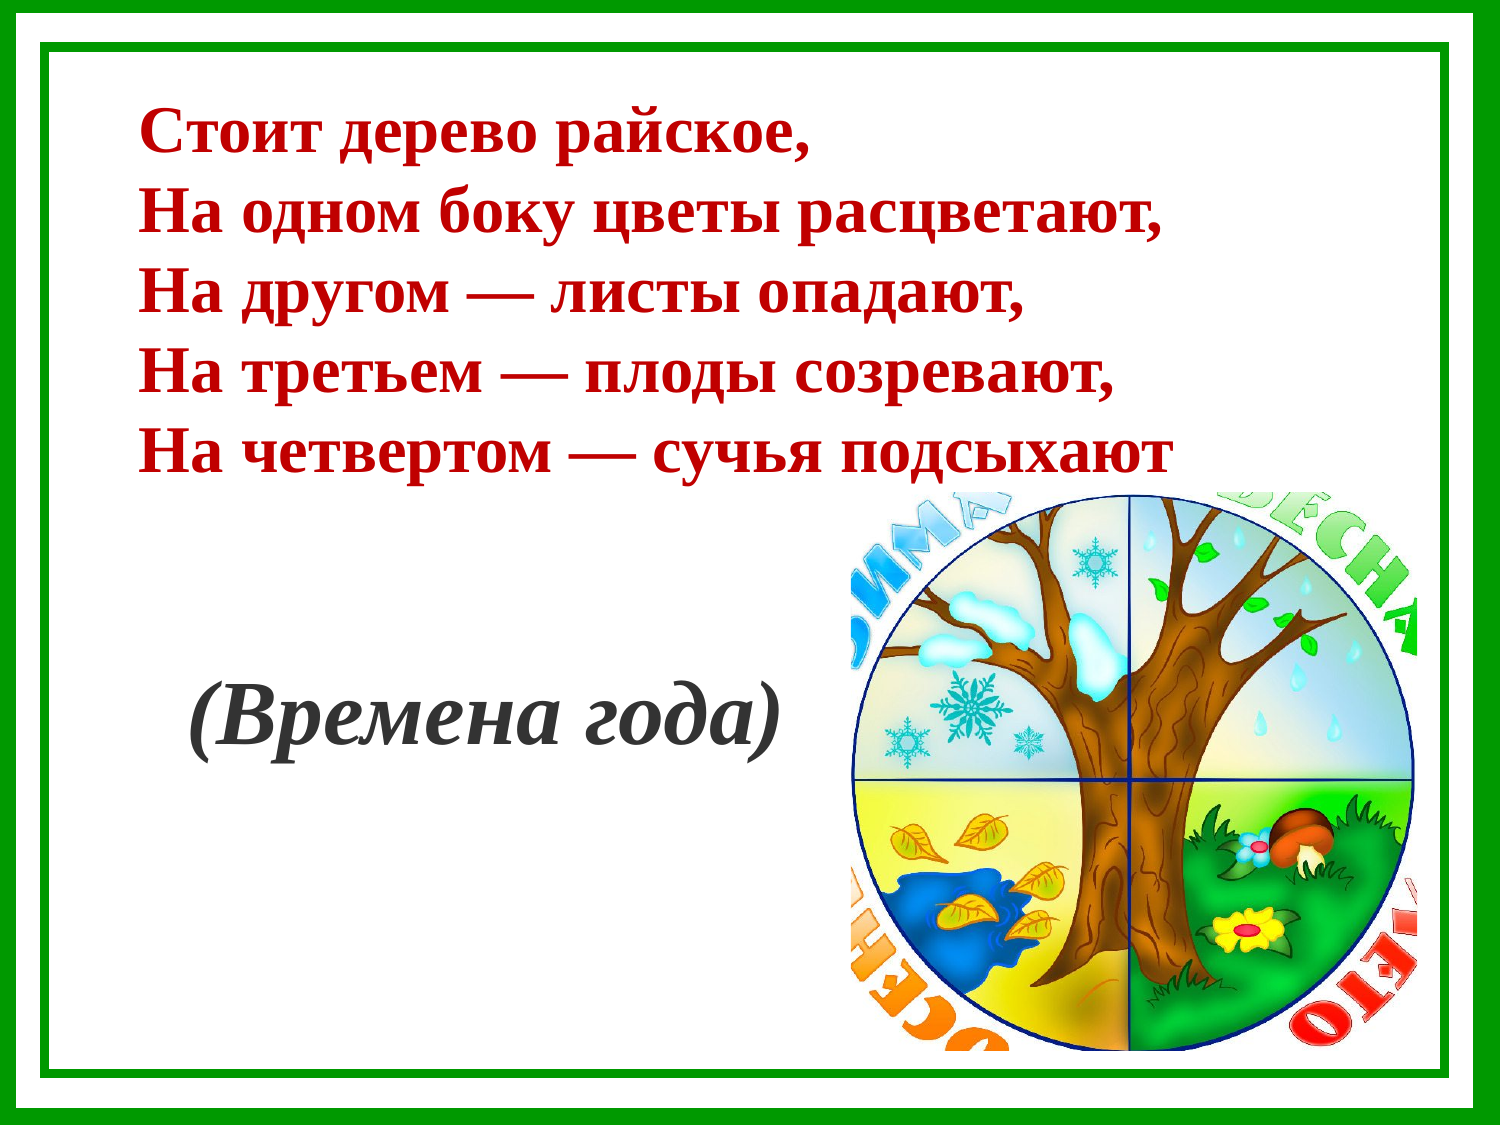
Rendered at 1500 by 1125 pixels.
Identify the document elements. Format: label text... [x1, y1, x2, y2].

picture [850, 492, 1418, 1051]
text_box (Времена года) [171, 645, 801, 770]
text_box Стоит дерево райское, На одном боку цветы расцветают, На другом — листы опадают, На третьем — плоды созревают, На четвертом — сучья подсыхают [124, 78, 1246, 493]
